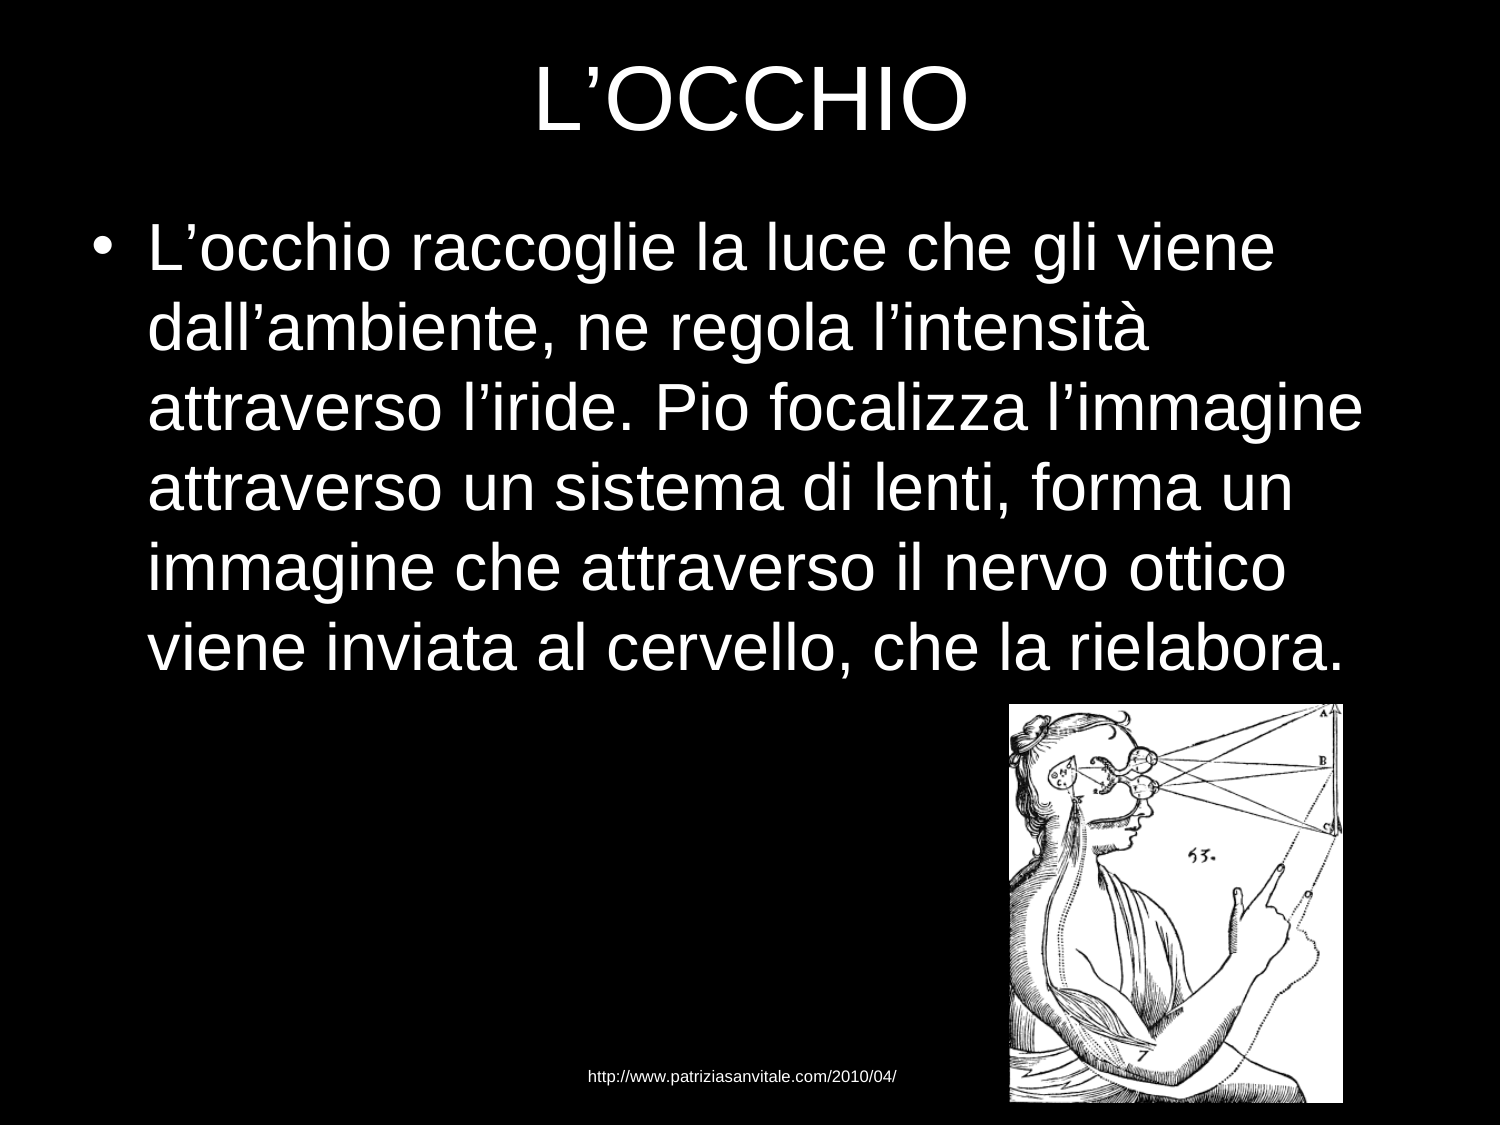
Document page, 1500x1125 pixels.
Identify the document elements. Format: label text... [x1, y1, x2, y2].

title L’OCCHIO [76, 0, 1427, 188]
list L’occhio raccoglie la luce che gli viene dall’ambiente, ne regola l’intensità attraverso l’iride. Pio focalizza l’immagine attraverso un sistema di lenti, forma un immagine che attraverso il nervo ottico viene inviata al cervello, che la rielabora. [76, 196, 1427, 939]
text_box http://www.patriziasanvitale.com/2010/04/ [573, 1058, 913, 1094]
picture [1009, 704, 1343, 1103]
